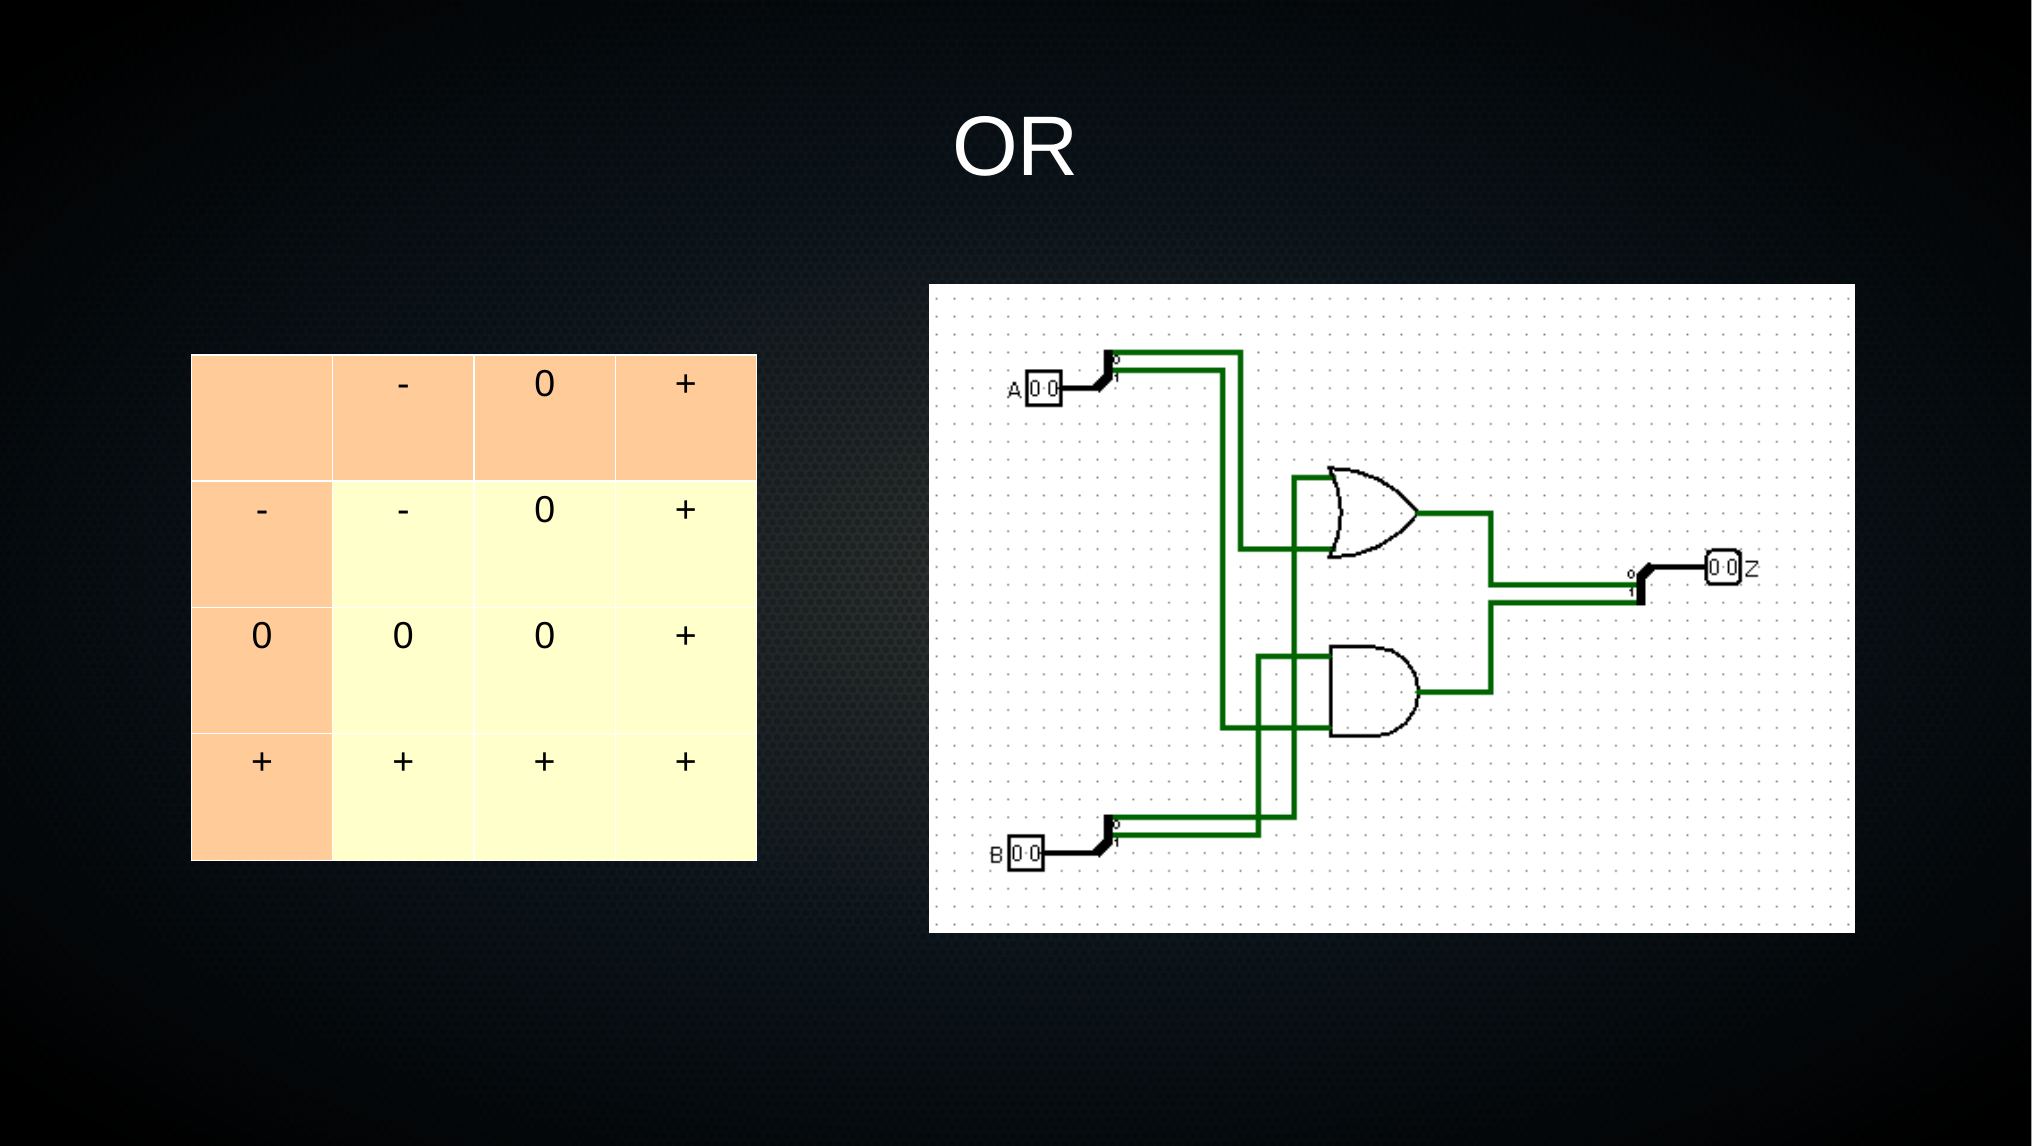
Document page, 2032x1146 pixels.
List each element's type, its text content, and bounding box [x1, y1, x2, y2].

table_cell + [192, 734, 332, 860]
table_cell + [616, 734, 756, 860]
table_header - [333, 356, 473, 480]
table_cell + [616, 608, 756, 733]
table_header + [616, 356, 756, 480]
picture [0, 0, 2032, 1146]
table_cell + [333, 734, 473, 860]
table_cell + [616, 482, 756, 607]
text_box OR [101, 45, 1930, 237]
table_cell + [475, 734, 615, 860]
table_cell 0 [475, 482, 615, 607]
table_cell 0 [475, 608, 615, 733]
table_cell - [192, 482, 332, 607]
table_cell 0 [192, 608, 332, 733]
table_cell - [333, 482, 473, 607]
table_cell 0 [333, 608, 473, 733]
table_header [192, 356, 332, 480]
table_header 0 [475, 356, 615, 480]
